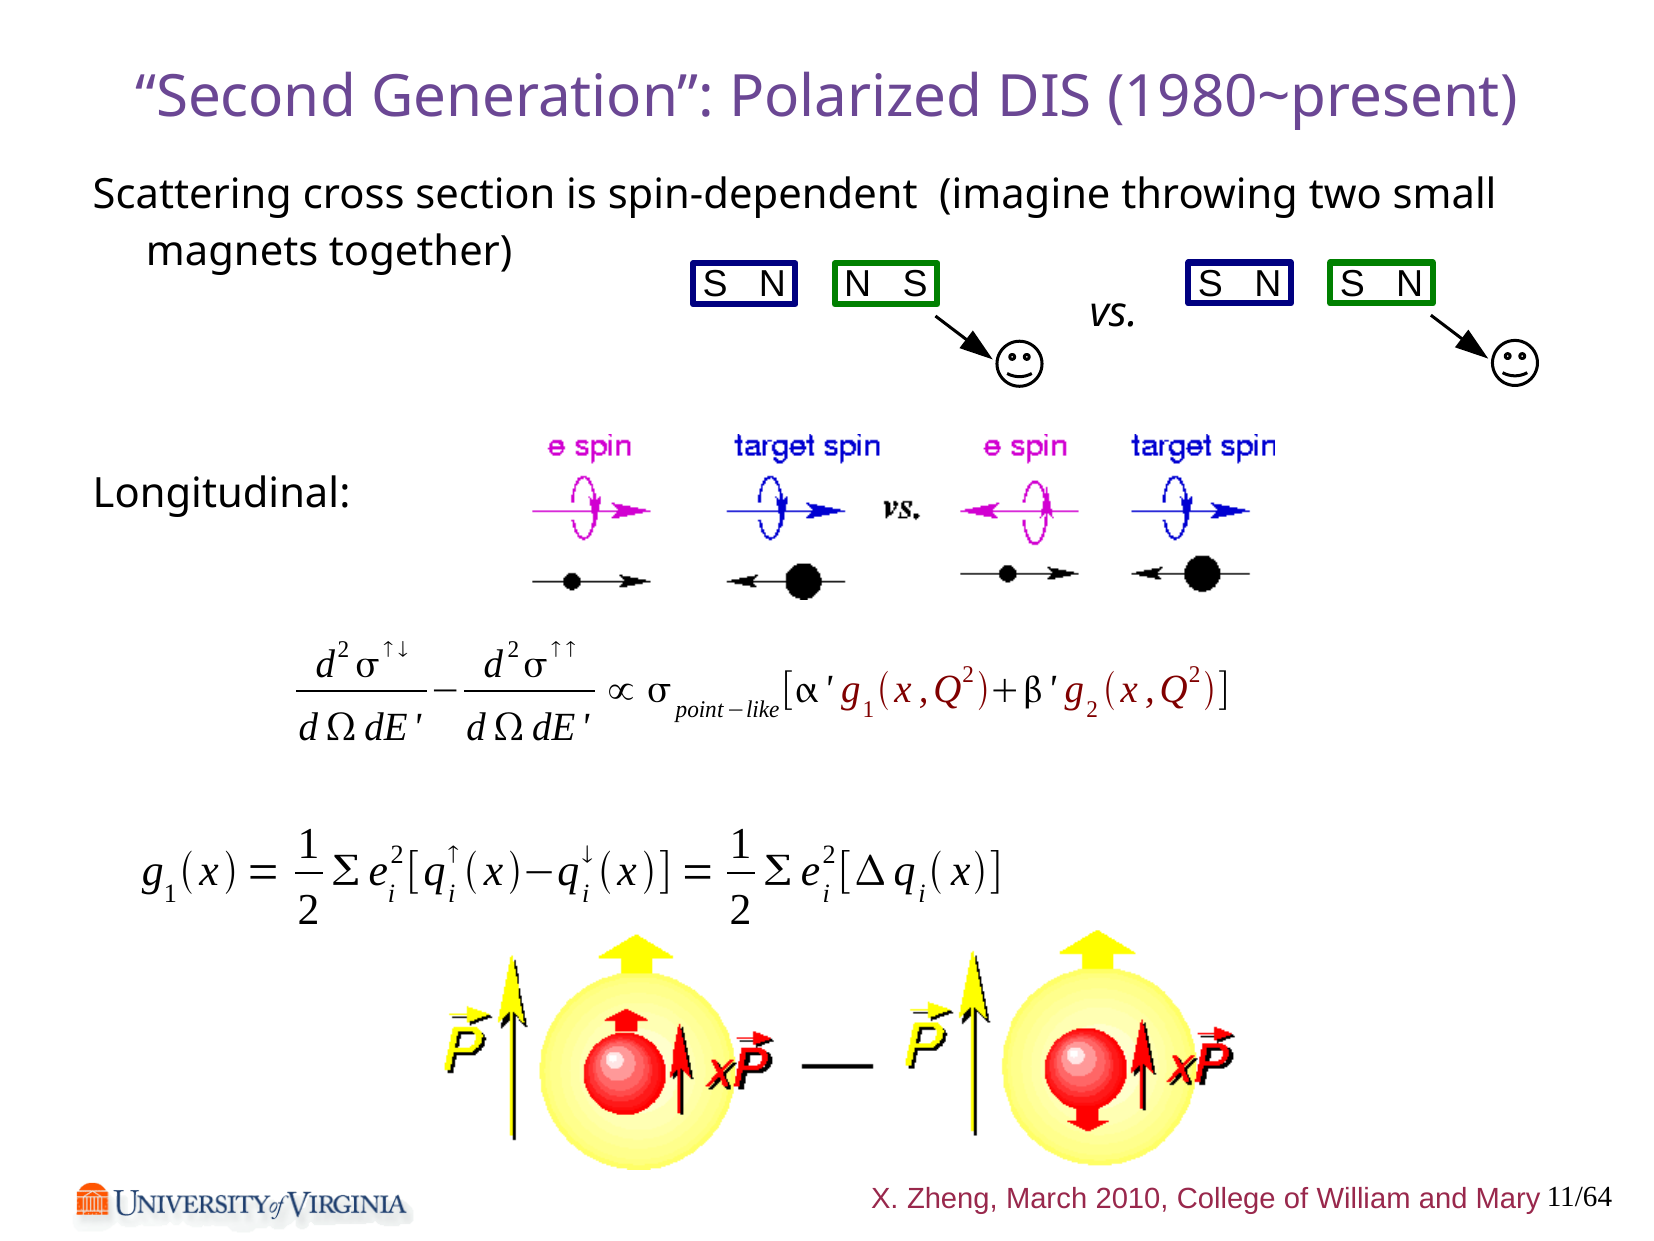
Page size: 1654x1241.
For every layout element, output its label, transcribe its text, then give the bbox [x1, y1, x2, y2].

chart [128, 808, 1013, 938]
picture [531, 434, 1275, 601]
text_box N S [834, 263, 938, 305]
text_box S N [1188, 262, 1291, 304]
text_box vs. [1089, 281, 1141, 344]
list Longitudinal: [74, 463, 488, 526]
chart [284, 630, 1238, 751]
picture [53, 1165, 427, 1241]
text_box S N [693, 263, 796, 305]
text_box S N [1330, 262, 1433, 304]
title “Second Generation”: Polarized DIS (1980~present) [72, 45, 1580, 143]
list Scattering cross section is spin-dependent (imagine throwing two small magnets together) [74, 163, 1575, 329]
picture [439, 929, 1238, 1170]
